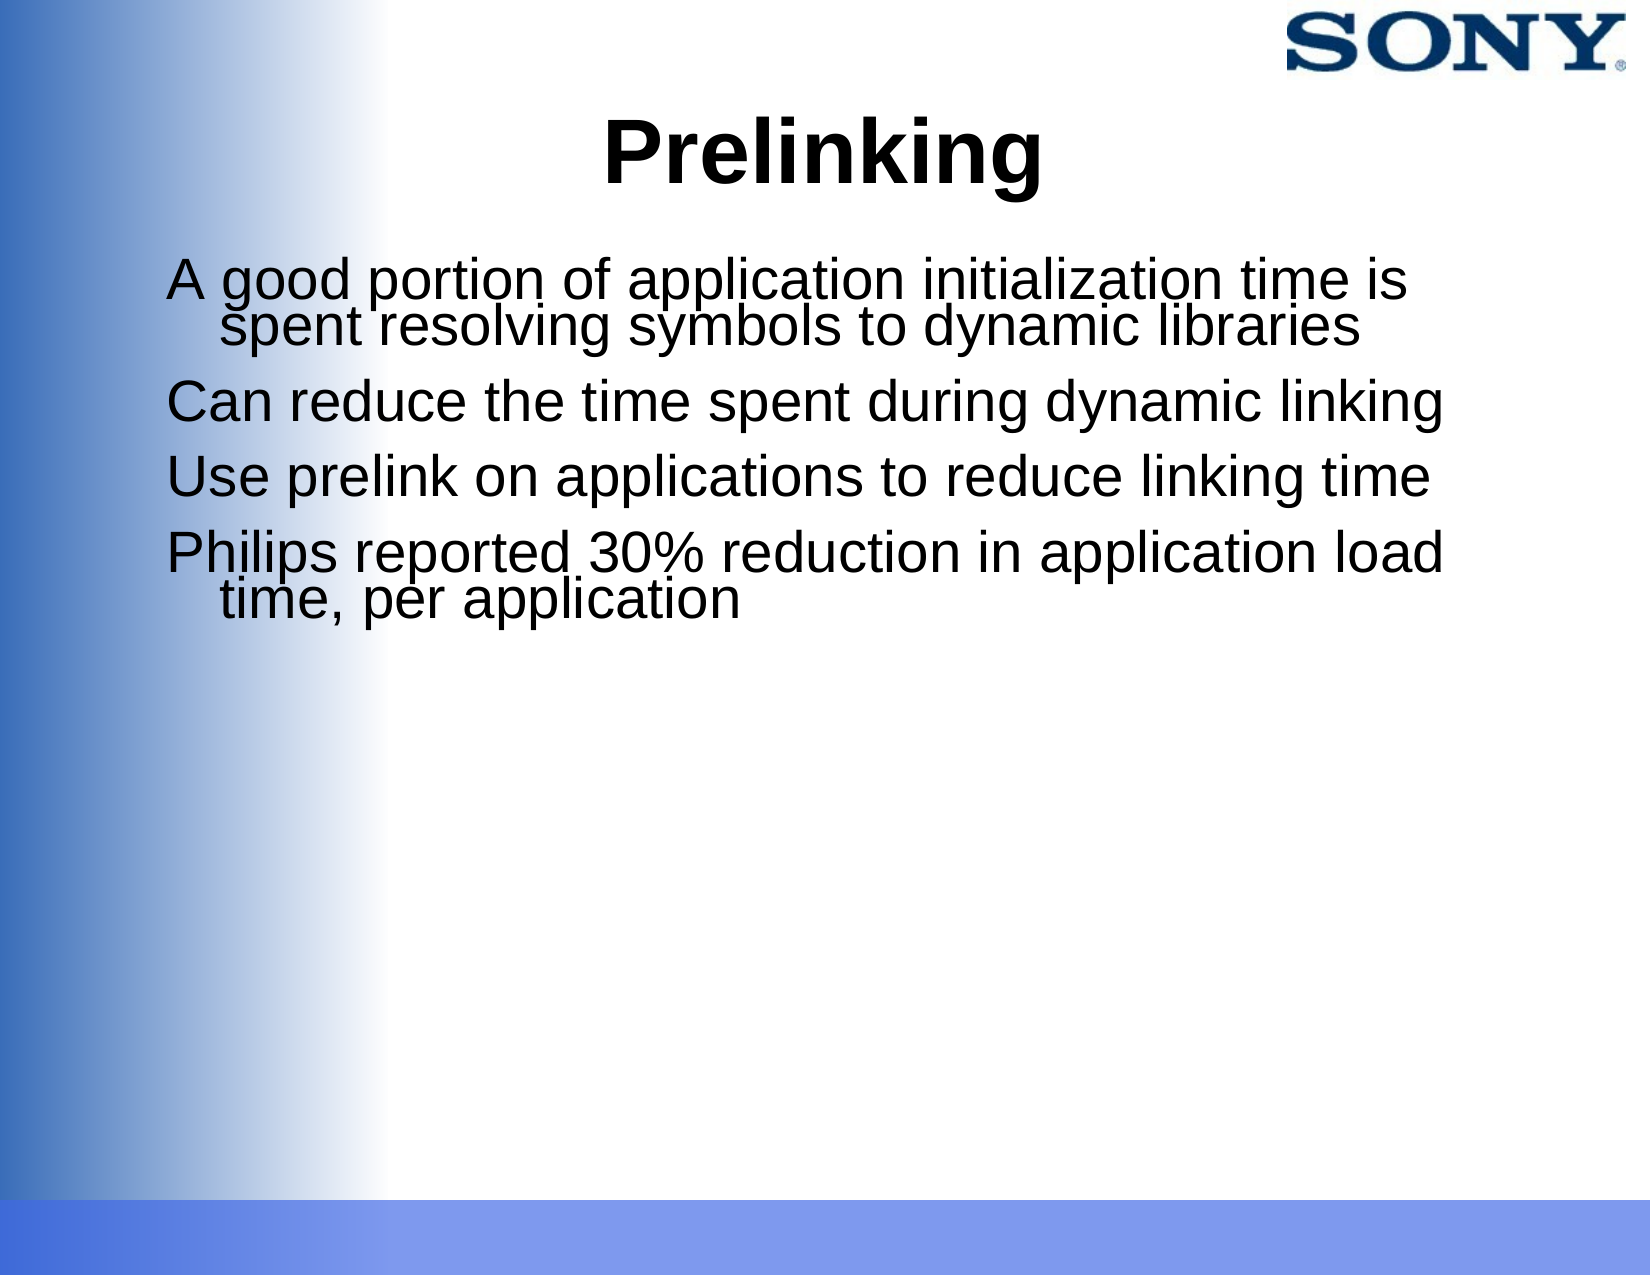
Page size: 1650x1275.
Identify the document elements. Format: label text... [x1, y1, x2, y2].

list A good portion of application initialization time is spent resolving symbols to dynamic libraries Can reduce the time spent during dynamic linking Use prelink on applications to reduce linking time Philips reported 30% reduction in application load time, per application [149, 262, 1499, 1188]
title Prelinking [149, 74, 1499, 250]
picture [1287, 0, 1626, 80]
